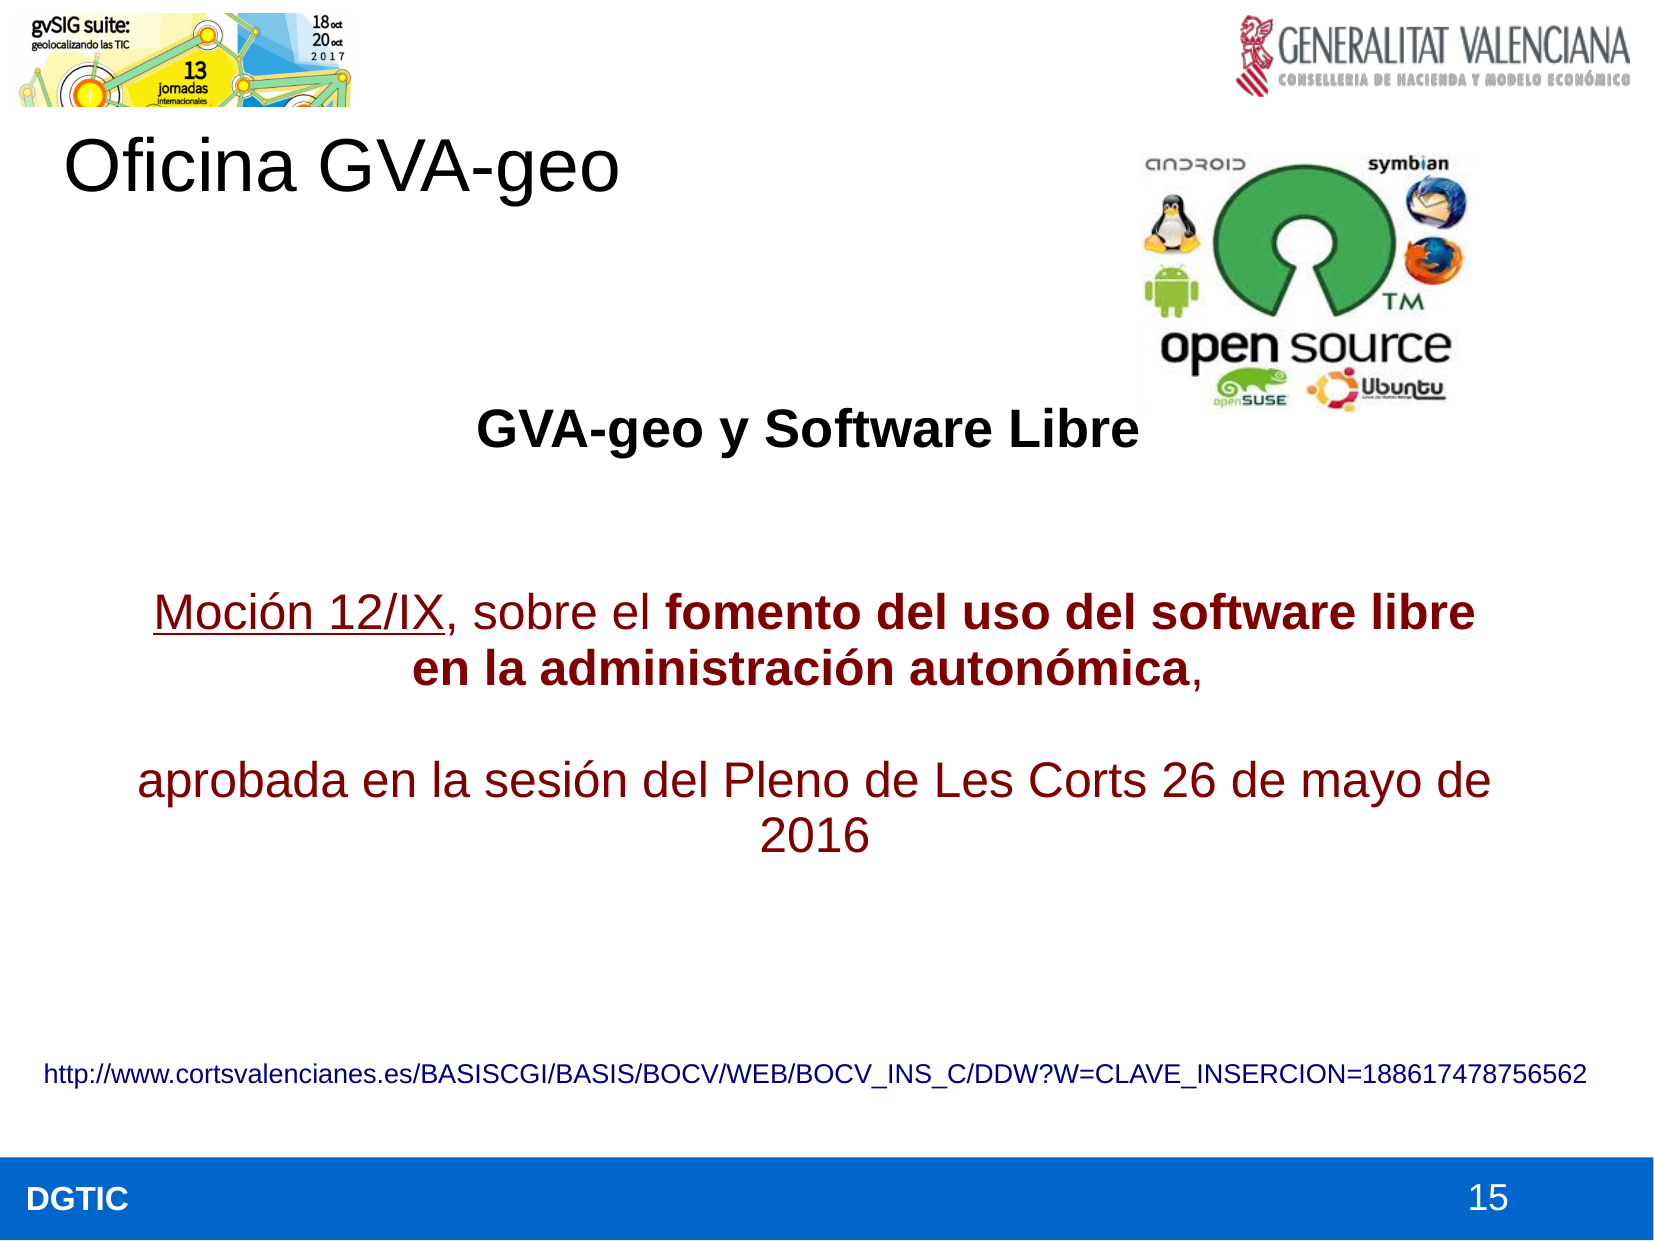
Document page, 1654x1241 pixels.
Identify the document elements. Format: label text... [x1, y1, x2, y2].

text_box http://www.cortsvalencianes.es/BASISCGI/BASIS/BOCV/WEB/BOCV_INS_C/DDW?W=CLAVE_INSERCION=188617478756562 [11, 1051, 1619, 1127]
picture [11, 13, 355, 107]
title Oficina GVA-geo [23, 82, 662, 249]
picture [1236, 11, 1630, 100]
text_box GVA-geo y Software Libre [35, 390, 1583, 485]
text_box Moción 12/IX, sobre el fomento del uso del software libre en la administración autonómica, aprobada en la sesión del Pleno de Les Corts 26 de mayo de 2016 [106, 577, 1524, 922]
picture [1141, 153, 1505, 414]
